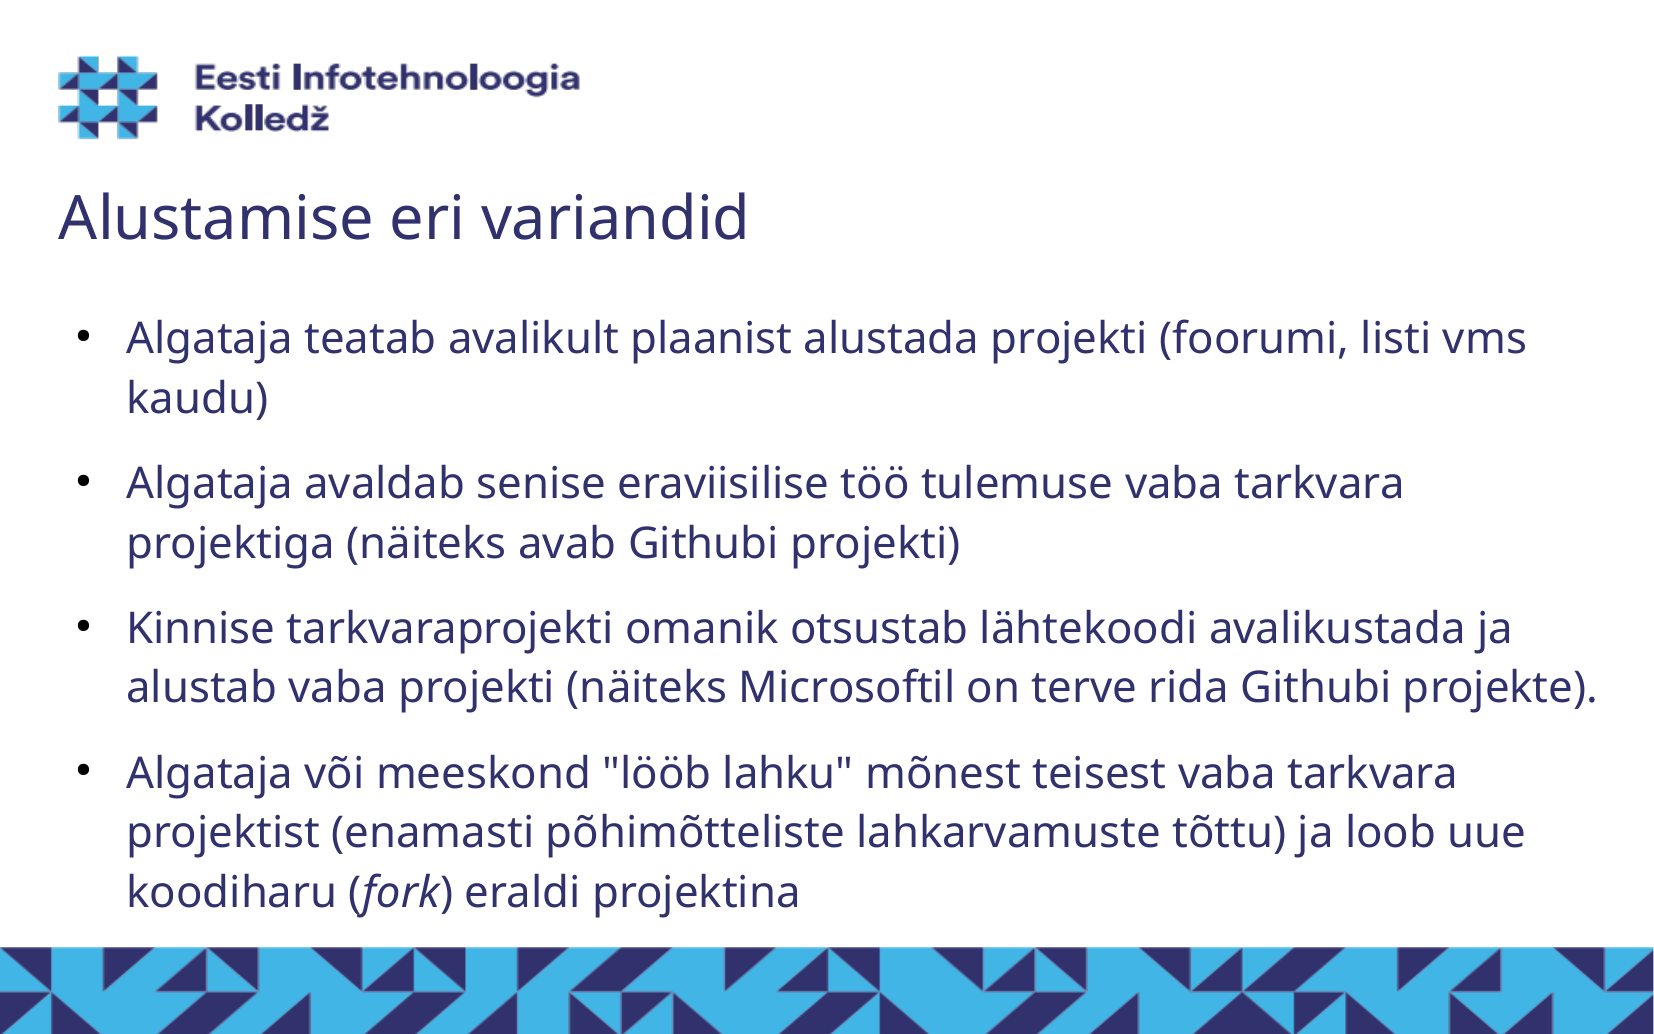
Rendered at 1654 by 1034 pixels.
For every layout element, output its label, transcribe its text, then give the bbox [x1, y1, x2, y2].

list Algataja teatab avalikult plaanist alustada projekti (foorumi, listi vms kaudu) Algataja avaldab senise eraviisilise töö tulemuse vaba tarkvara projektiga (näiteks avab Githubi projekti) Kinnise tarkvaraprojekti omanik otsustab lähtekoodi avalikustada ja alustab vaba projekti (näiteks Microsoftil on terve rida Githubi projekte). Algataja või meeskond "lööb lahku" mõnest teisest vaba tarkvara projektist (enamasti põhimõtteliste lahkarvamuste tõttu) ja loob uue koodiharu (fork) eraldi projektina [59, 307, 1607, 945]
title Alustamise eri variandid [59, 129, 1571, 303]
